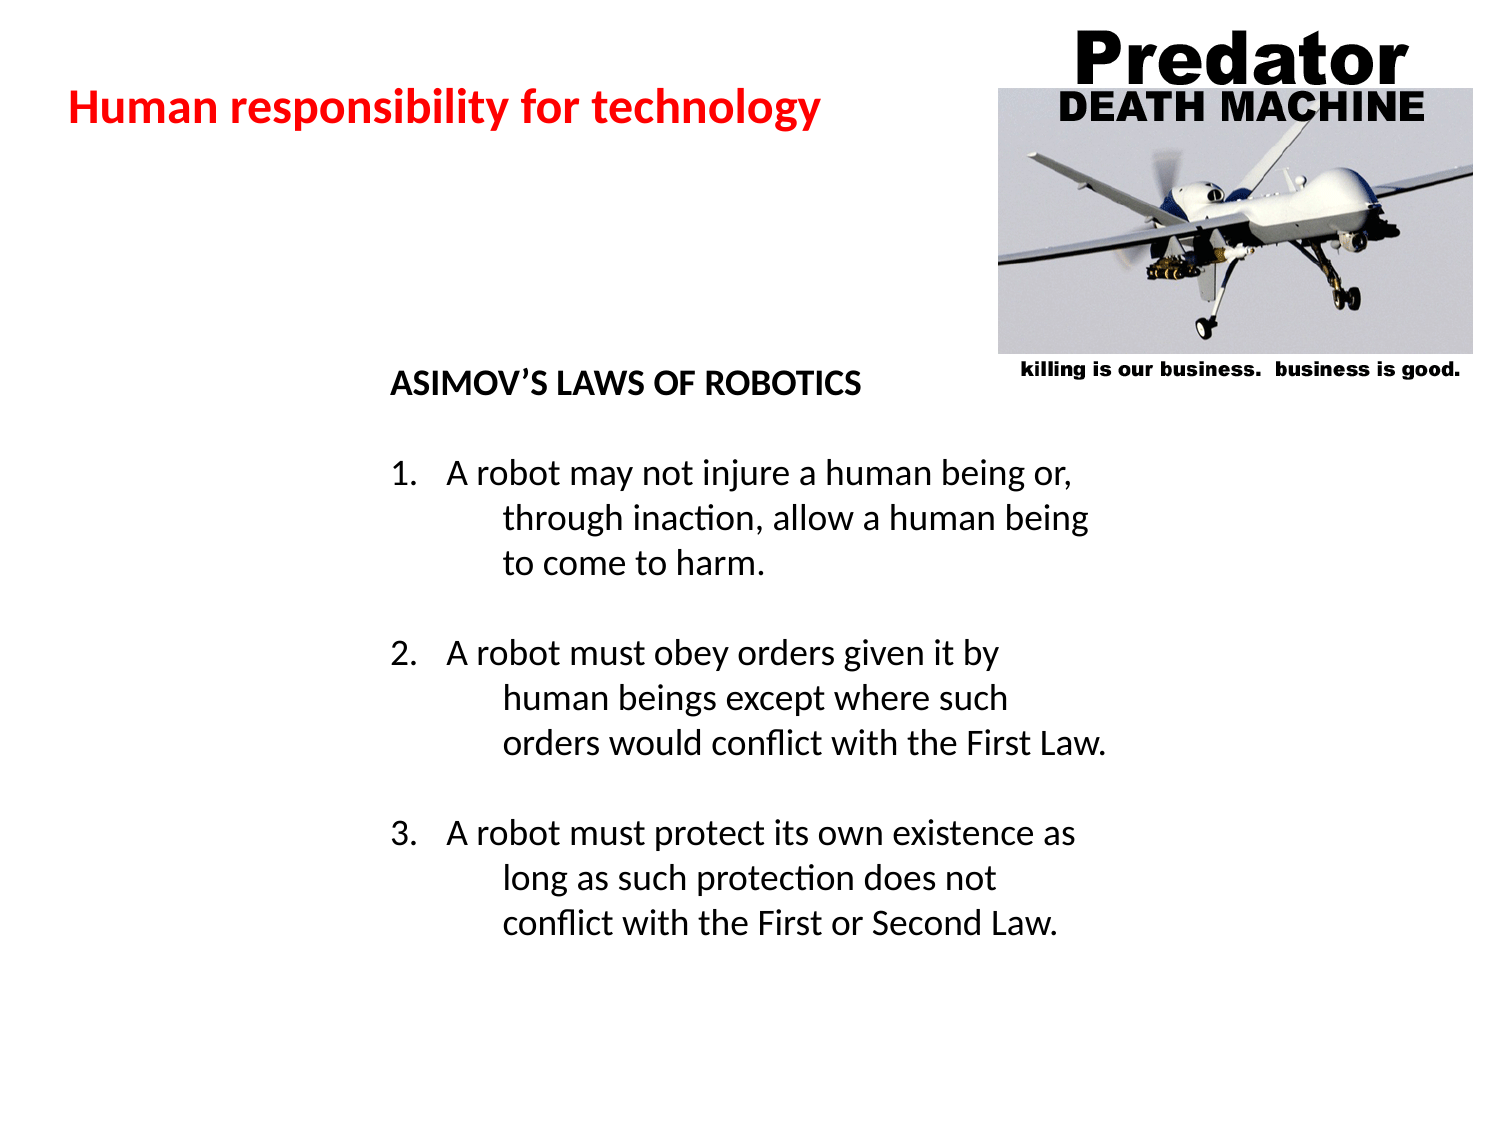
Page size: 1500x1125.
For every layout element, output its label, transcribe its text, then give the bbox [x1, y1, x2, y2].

picture [998, 30, 1473, 380]
text_box ASIMOV’S LAWS OF ROBOTICS A robot may not injure a human being or, through inaction, allow a human being to come to harm. A robot must obey orders given it by human beings except where such orders would conflict with the First Law. A robot must protect its own existence as long as such protection does not conflict with the First or Second Law. [375, 305, 1125, 995]
text_box Human responsibility for technology [53, 66, 904, 143]
